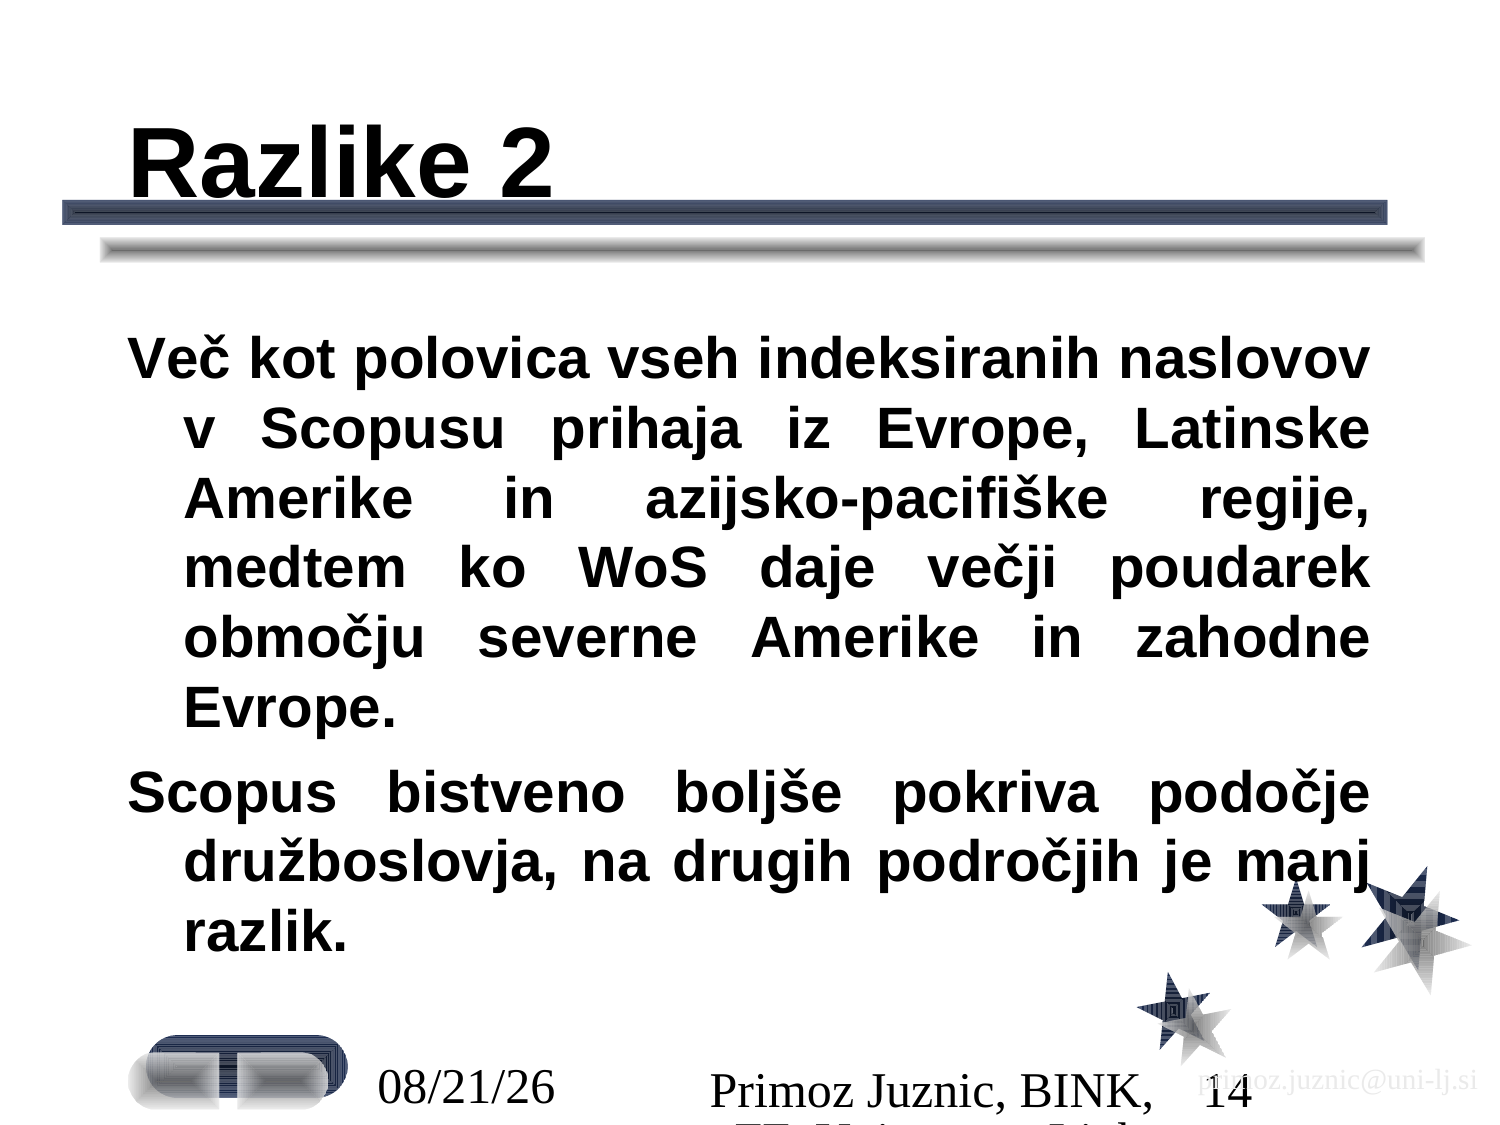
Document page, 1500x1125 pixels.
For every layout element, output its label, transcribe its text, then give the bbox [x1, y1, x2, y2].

title Razlike 2 [112, 37, 1388, 225]
list Več kot polovica vseh indeksiranih naslovov v Scopusu prihaja iz Evrope, Latinske Amerike in azijsko-pacifiške regije, medtem ko WoS daje večji poudarek območju severne Amerike in zahodne Evrope. Scopus bistveno boljše pokriva podočje družboslovja, na drugih področjih je manj razlik. [112, 312, 1388, 988]
